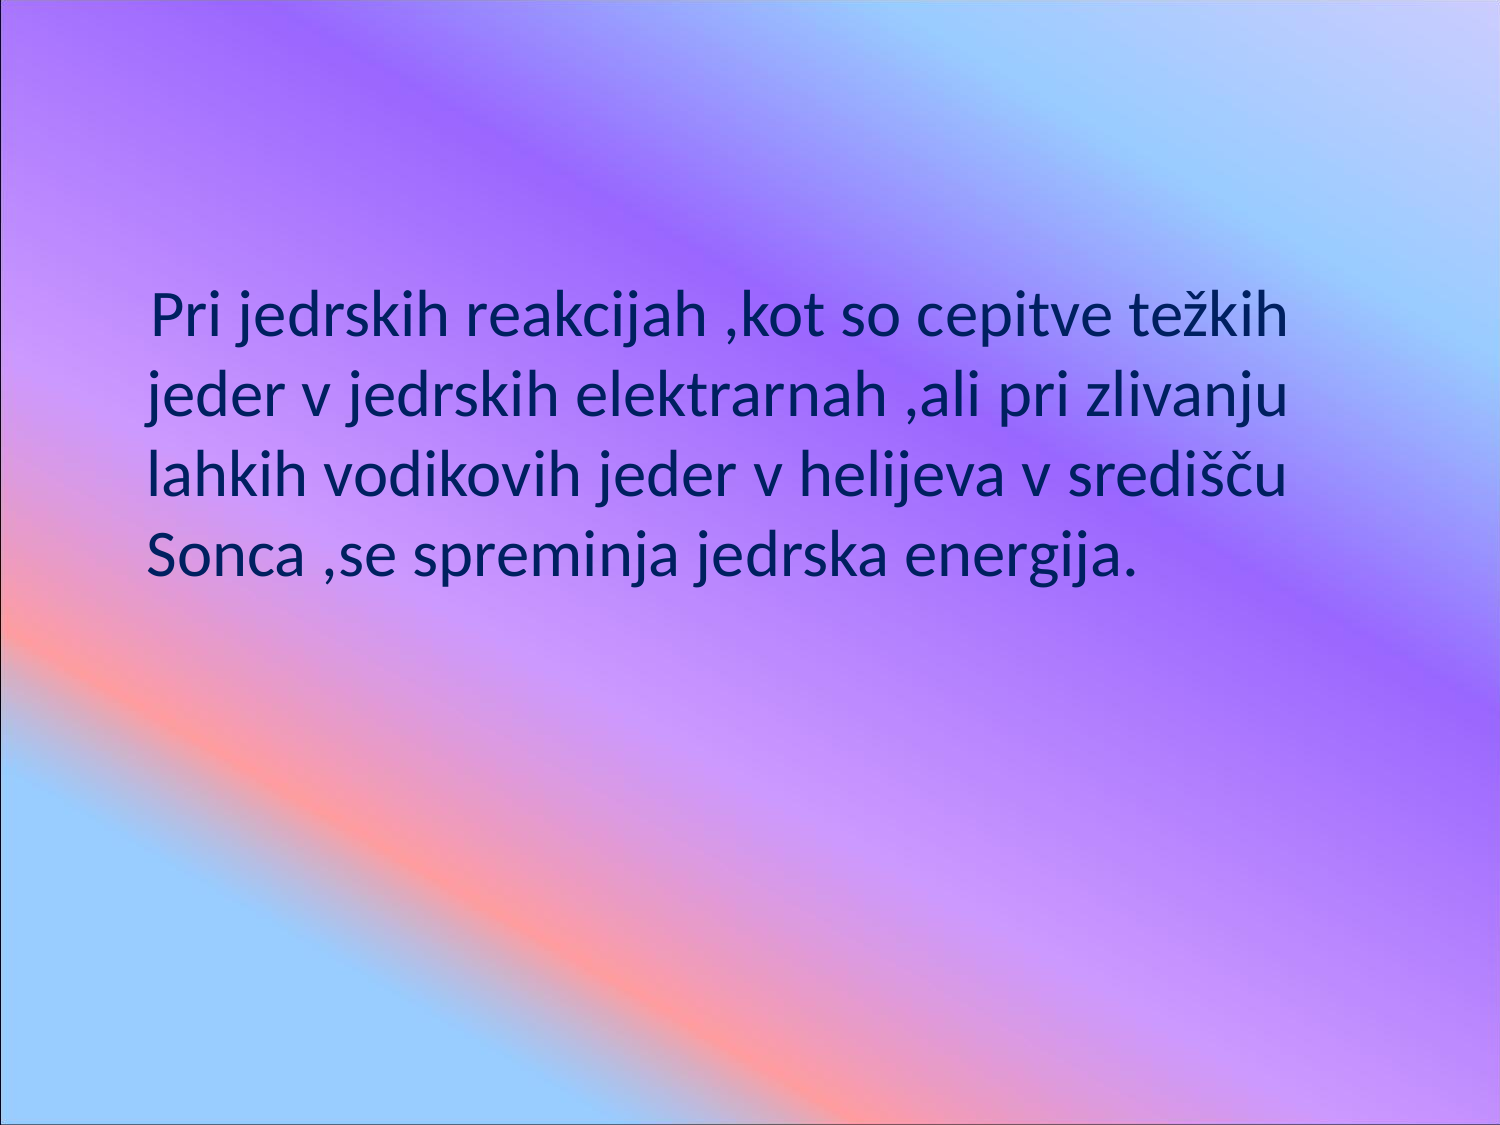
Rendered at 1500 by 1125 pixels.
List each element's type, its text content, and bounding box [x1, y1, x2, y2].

list Pri jedrskih reakcijah ,kot so cepitve težkih jeder v jedrskih elektrarnah ,ali pri zlivanju lahkih vodikovih jeder v helijeva v središču Sonca ,se spreminja jedrska energija. [75, 262, 1425, 1005]
picture [0, 0, 1500, 1125]
